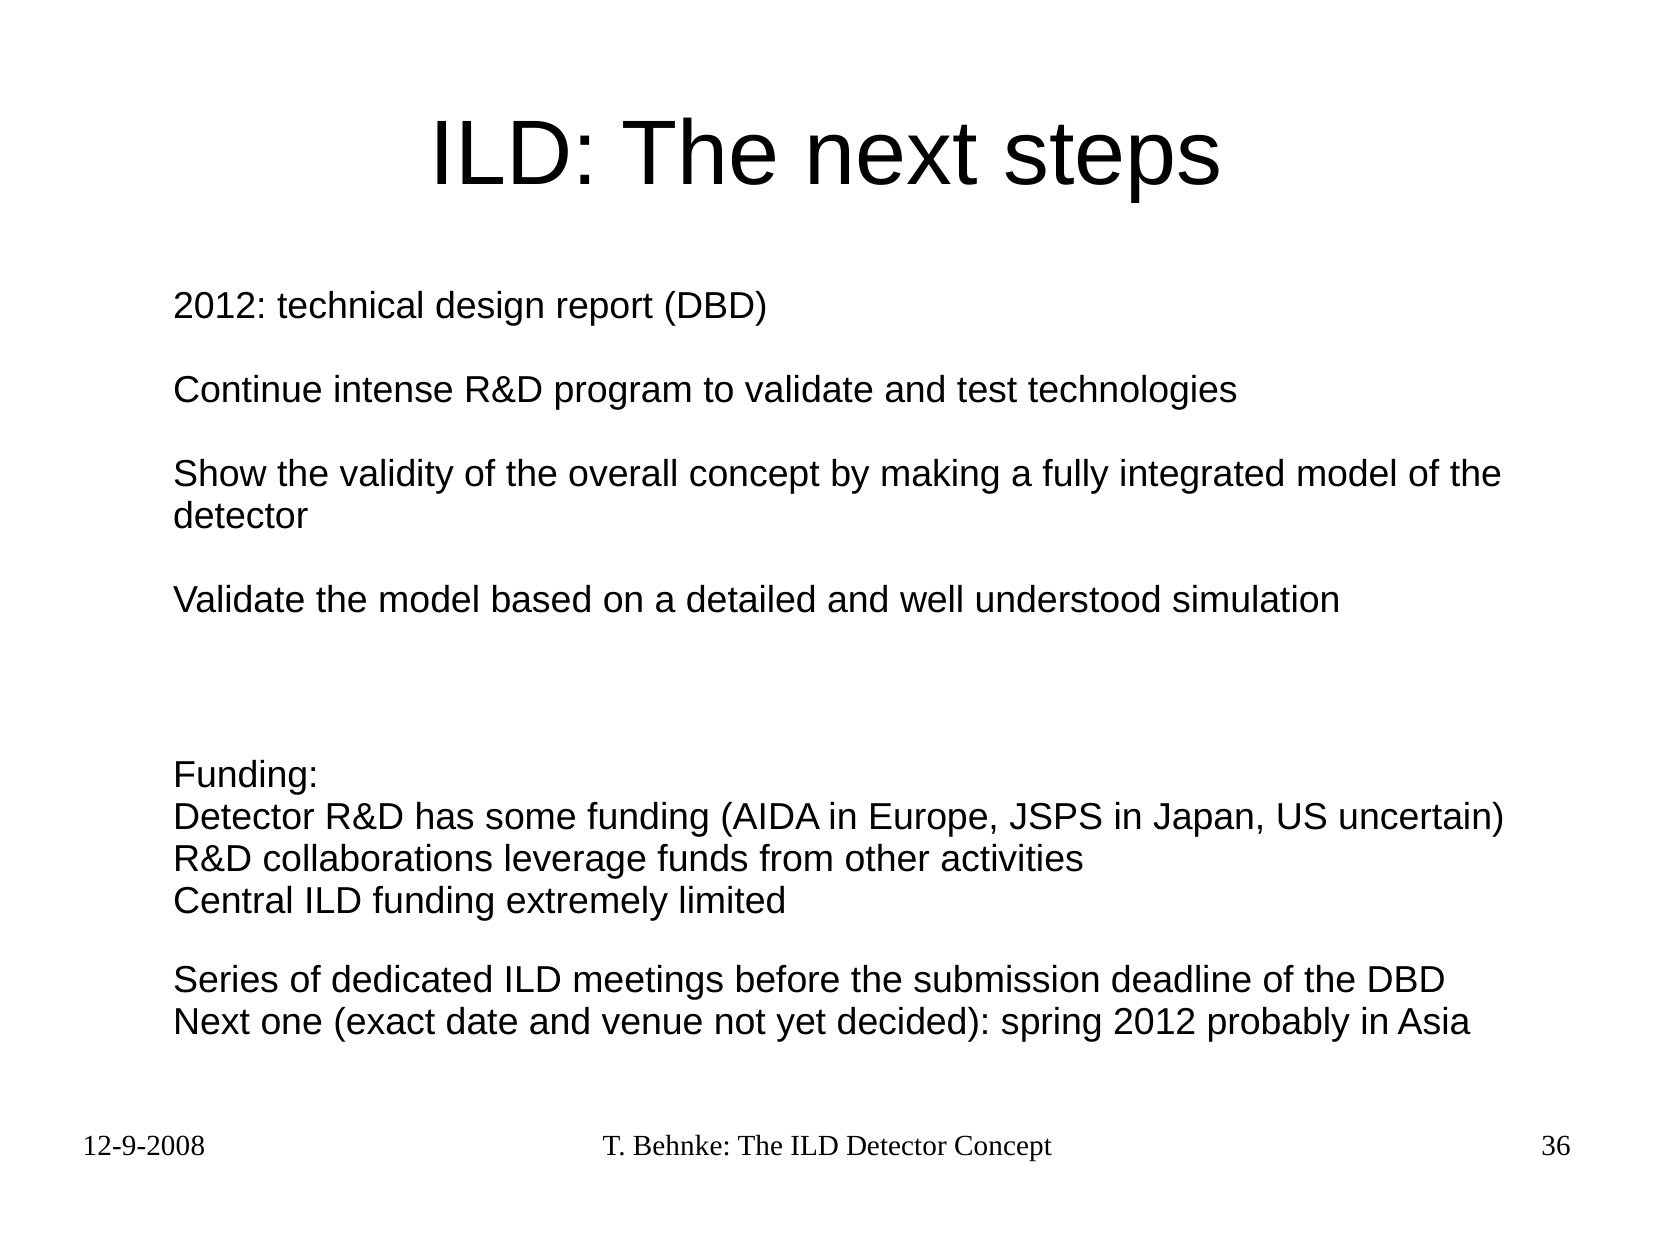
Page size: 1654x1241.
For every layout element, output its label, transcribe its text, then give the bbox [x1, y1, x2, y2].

text_box Funding: Detector R&D has some funding (AIDA in Europe, JSPS in Japan, US uncertain) R&D collaborations leverage funds from other activities Central ILD funding extremely limited [158, 745, 1520, 929]
title ILD: The next steps [82, 49, 1571, 257]
text_box 2012: technical design report (DBD) Continue intense R&D program to validate and test technologies Show the validity of the overall concept by making a fully integrated model of the detector Validate the model based on a detailed and well understood simulation [158, 277, 1526, 629]
text_box Series of dedicated ILD meetings before the submission deadline of the DBD Next one (exact date and venue not yet decided): spring 2012 probably in Asia [158, 951, 1485, 1051]
